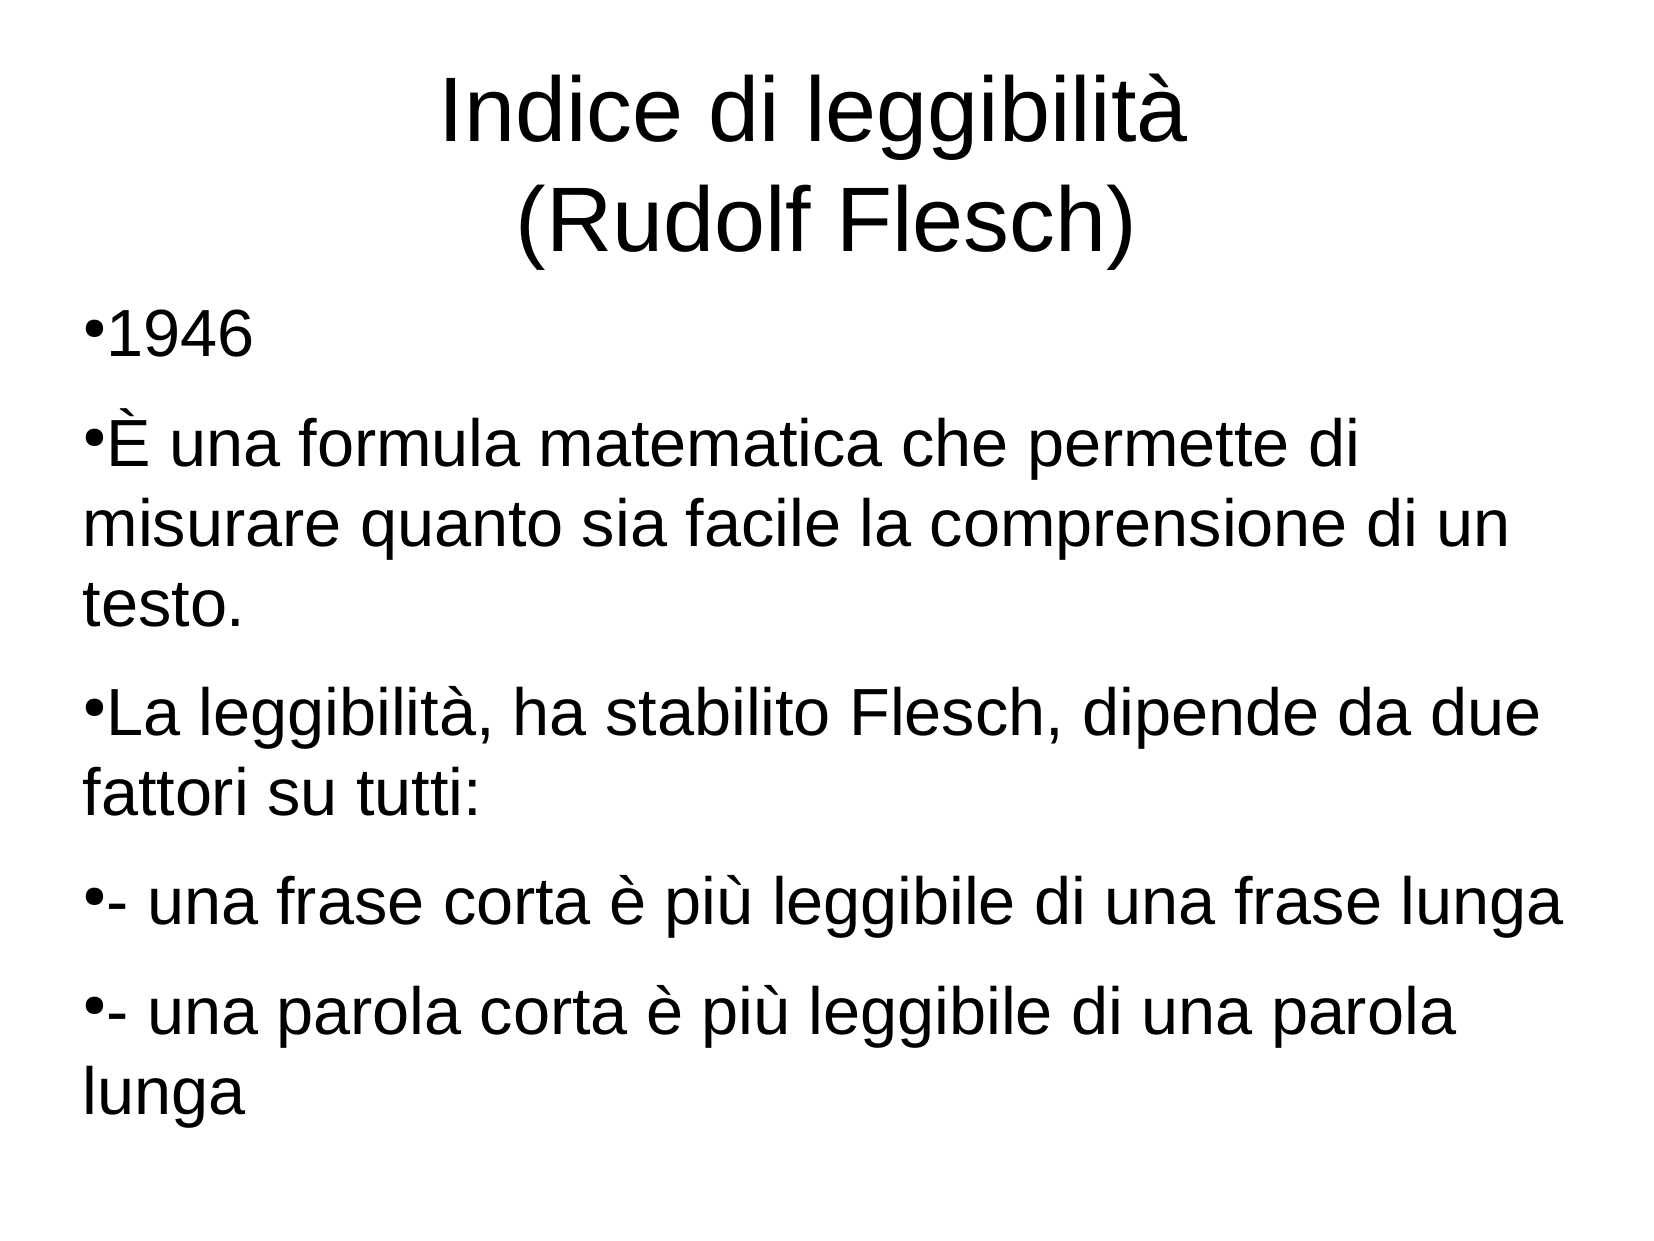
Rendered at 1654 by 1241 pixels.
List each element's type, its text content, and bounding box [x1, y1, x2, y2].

list 1946 È una formula matematica che permette di misurare quanto sia facile la comprensione di un testo. La leggibilità, ha stabilito Flesch, dipende da due fattori su tutti: - una frase corta è più leggibile di una frase lunga - una parola corta è più leggibile di una parola lunga [82, 290, 1571, 1157]
title Indice di leggibilità (Rudolf Flesch) [82, 49, 1571, 257]
